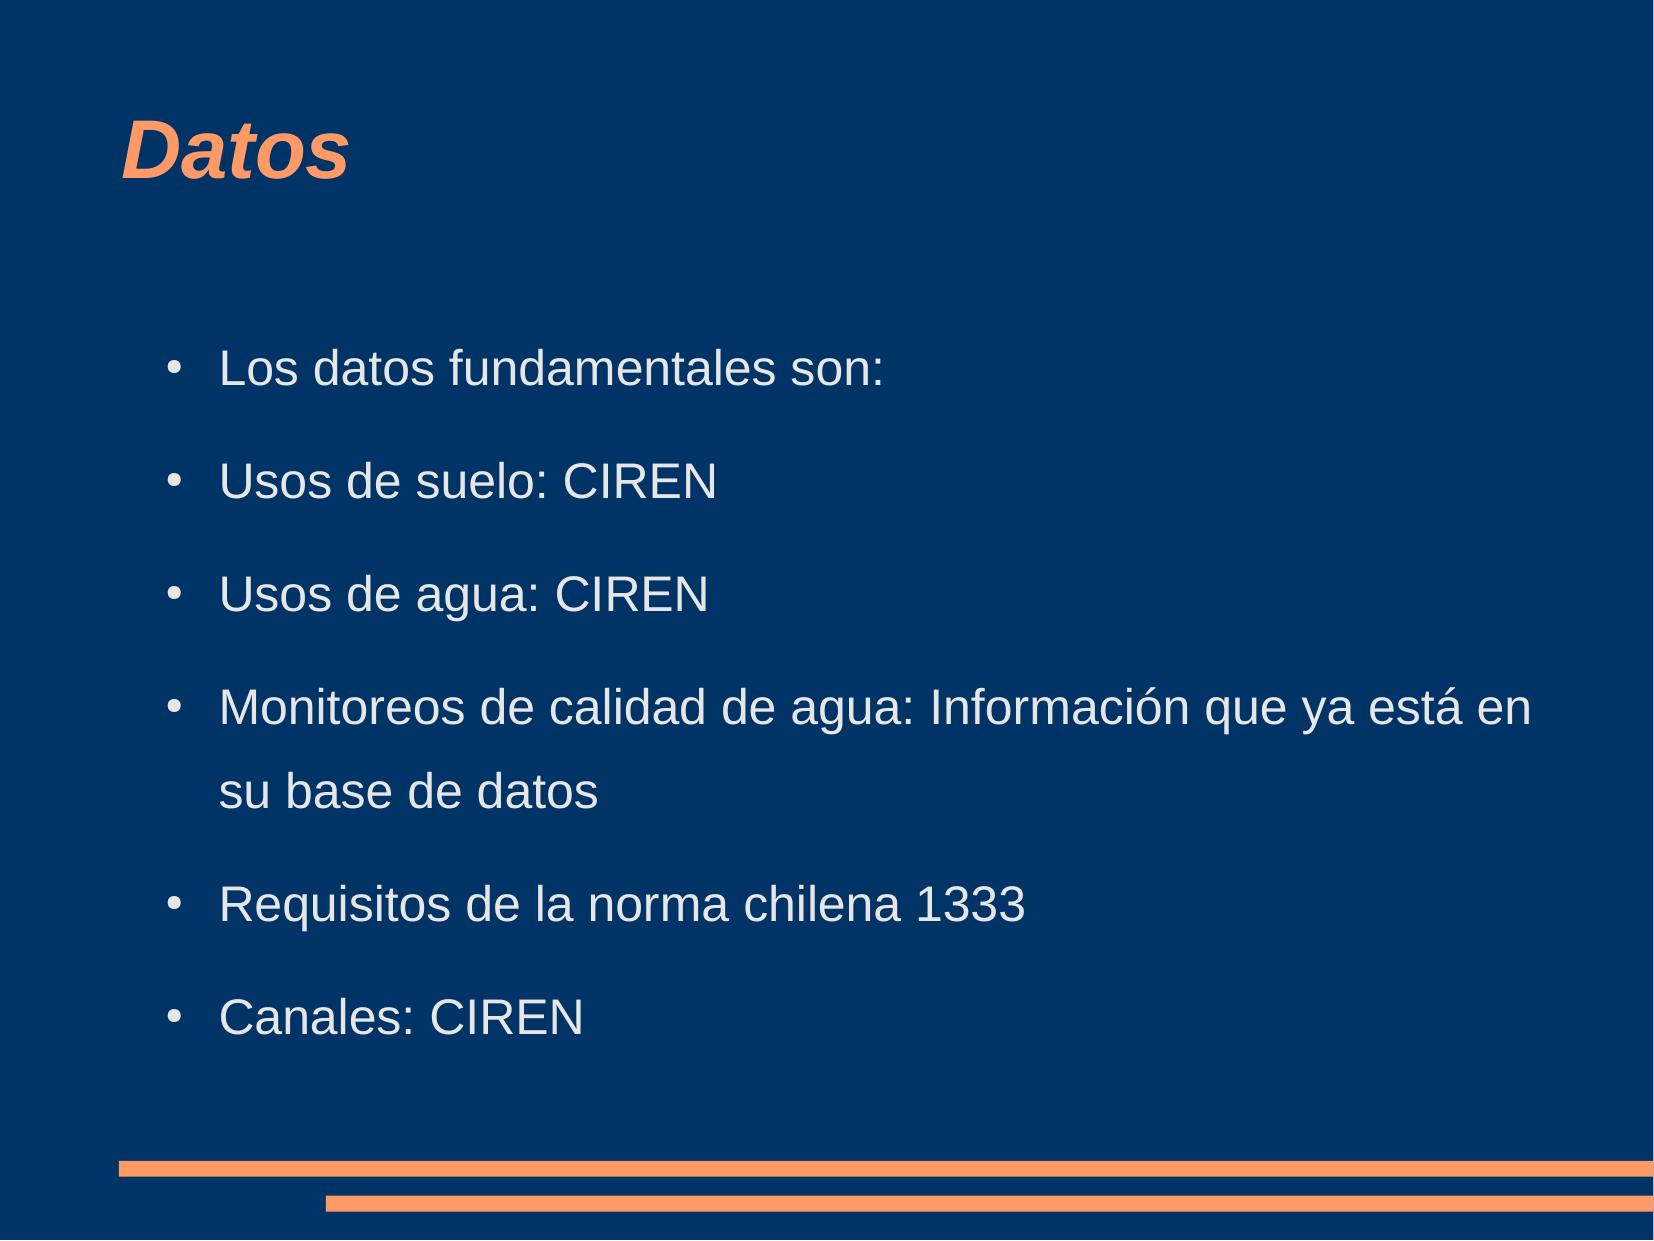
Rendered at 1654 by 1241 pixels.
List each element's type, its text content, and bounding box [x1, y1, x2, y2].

title Datos [121, 46, 1534, 254]
list Los datos fundamentales son: Usos de suelo: CIREN Usos de agua: CIREN Monitoreos de calidad de agua: Información que ya está en su base de datos Requisitos de la norma chilena 1333 Canales: CIREN [147, 312, 1587, 1123]
